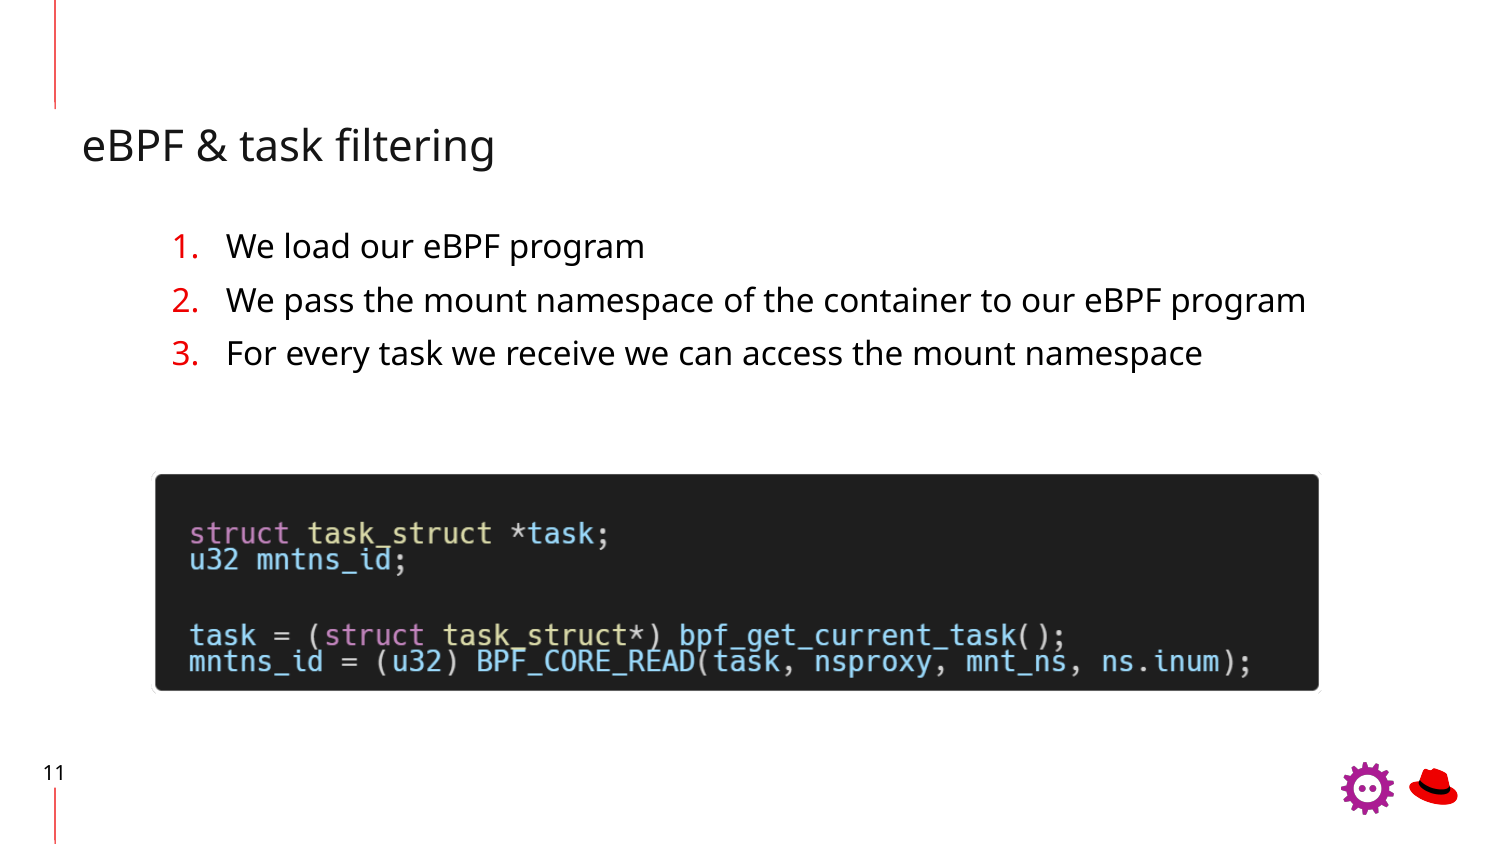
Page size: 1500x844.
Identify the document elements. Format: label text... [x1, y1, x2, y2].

title eBPF & task filtering [81, 101, 1044, 153]
slide_number <number> [20, 774, 89, 788]
list We load our eBPF program We pass the mount namespace of the container to our eBPF program For every task we receive we can access the mount namespace [150, 210, 1350, 763]
picture [1341, 762, 1394, 815]
picture [150, 471, 1322, 694]
picture [1409, 768, 1458, 805]
